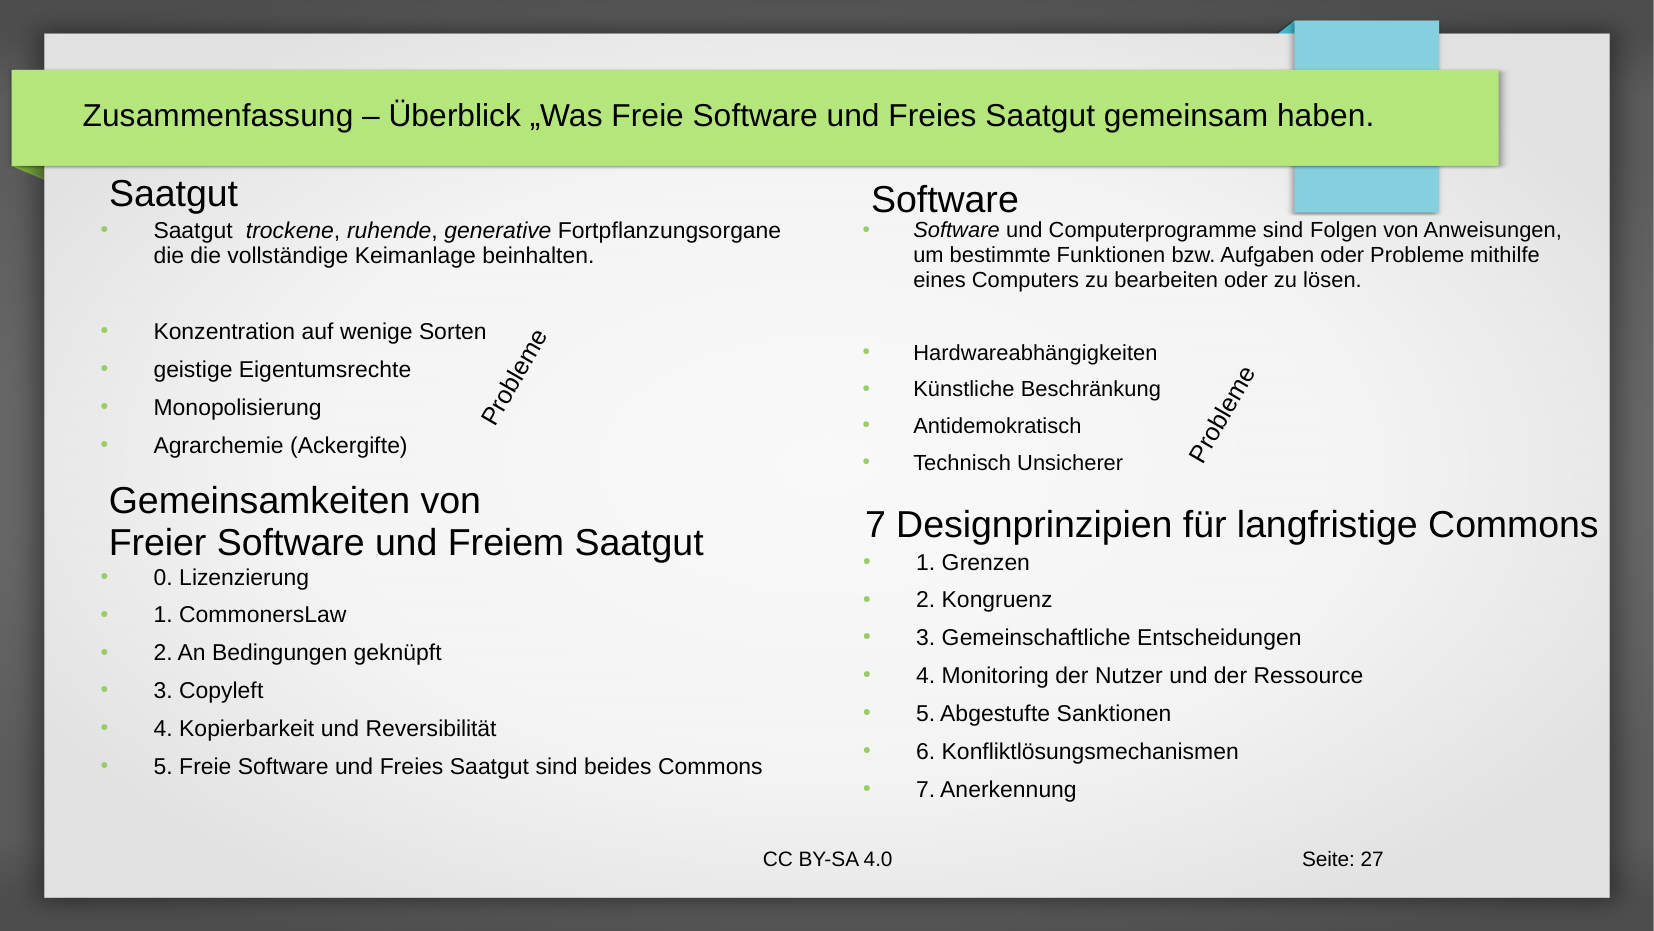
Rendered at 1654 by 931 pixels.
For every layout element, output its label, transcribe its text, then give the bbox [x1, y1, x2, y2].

text_box 7 Designprinzipien für langfristige Commons [850, 496, 1614, 553]
text_box Software [856, 171, 1034, 229]
text_box Gemeinsamkeiten von Freier Software und Freiem Saatgut [94, 472, 756, 613]
list Saatgut trockene, ruhende, generative Fortpflanzungsorgane die die vollständige Keimanlage beinhalten. Konzentration auf wenige Sorten geistige Eigentumsrechte Monopolisierung Agrarchemie (Ackergifte) [82, 217, 809, 475]
list Software und Computerprogramme sind Folgen von Anweisungen, um bestimmte Funktionen bzw. Aufgaben oder Probleme mithilfe eines Computers zu bearbeiten oder zu lösen. Hardwareabhängigkeiten Künstliche Beschränkung Antidemokratisch Technisch Unsicherer [845, 217, 1572, 475]
title Zusammenfassung – Überblick „Was Freie Software und Freies Saatgut gemeinsam haben. [82, 70, 1489, 160]
text_box Saatgut [94, 165, 254, 223]
list 1. Grenzen 2. Kongruenz 3. Gemeinschaftliche Entscheidungen 4. Monitoring der Nutzer und der Ressource 5. Abgestufte Sanktionen 6. Konfliktlösungsmechanismen 7. Anerkennung [845, 549, 1572, 821]
picture [0, 0, 1654, 931]
text_box Probleme [1169, 344, 1275, 485]
text_box Probleme [461, 307, 567, 448]
list 0. Lizenzierung 1. CommonersLaw 2. An Bedingungen geknüpft 3. Copyleft 4. Kopierbarkeit und Reversibilität 5. Freie Software und Freies Saatgut sind beides Commons [82, 564, 809, 822]
